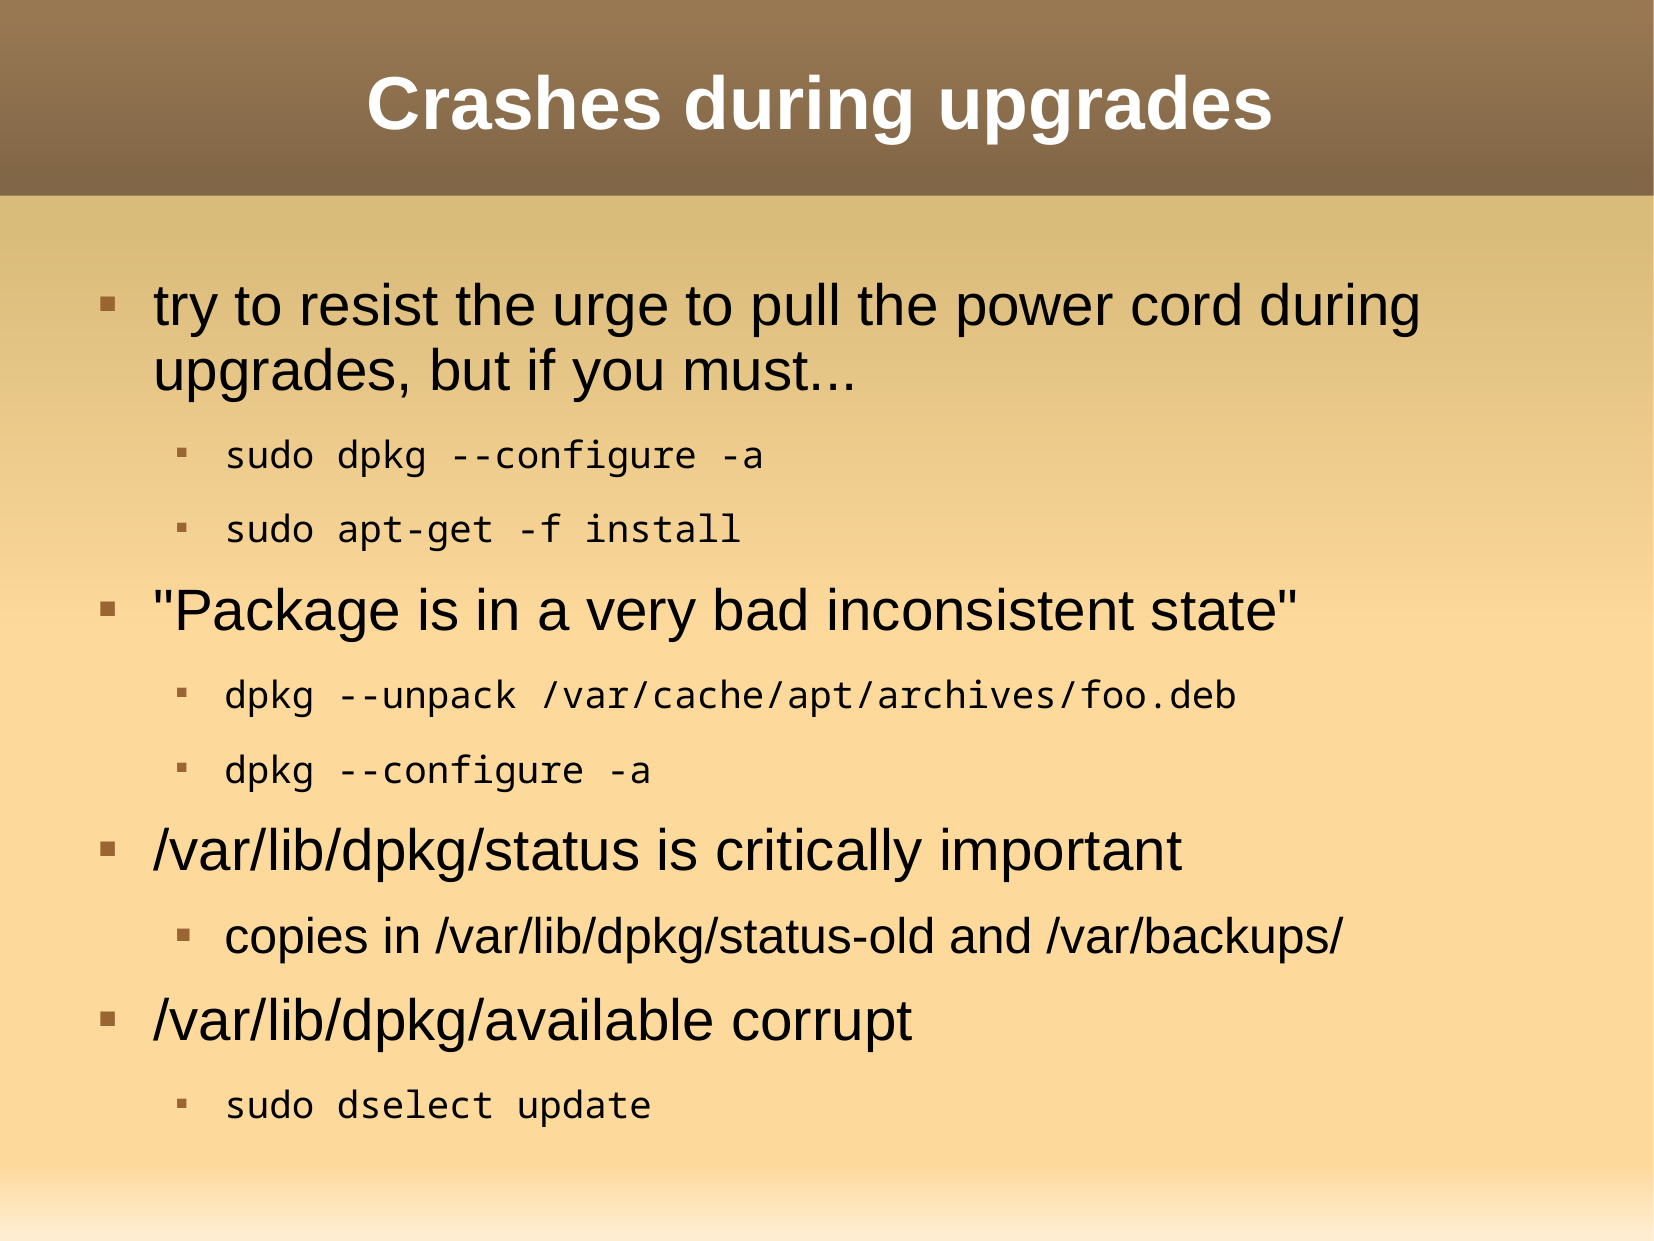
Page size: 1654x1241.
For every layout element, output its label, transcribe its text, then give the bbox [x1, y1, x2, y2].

picture [0, 0, 1654, 1241]
list try to resist the urge to pull the power cord during upgrades, but if you must... sudo dpkg --configure -a sudo apt-get -f install "Package is in a very bad inconsistent state" dpkg --unpack /var/cache/apt/archives/foo.deb dpkg --configure -a /var/lib/dpkg/status is critically important copies in /var/lib/dpkg/status-old and /var/backups/ /var/lib/dpkg/available corrupt sudo dselect update [82, 272, 1571, 1093]
title Crashes during upgrades [76, 0, 1565, 208]
